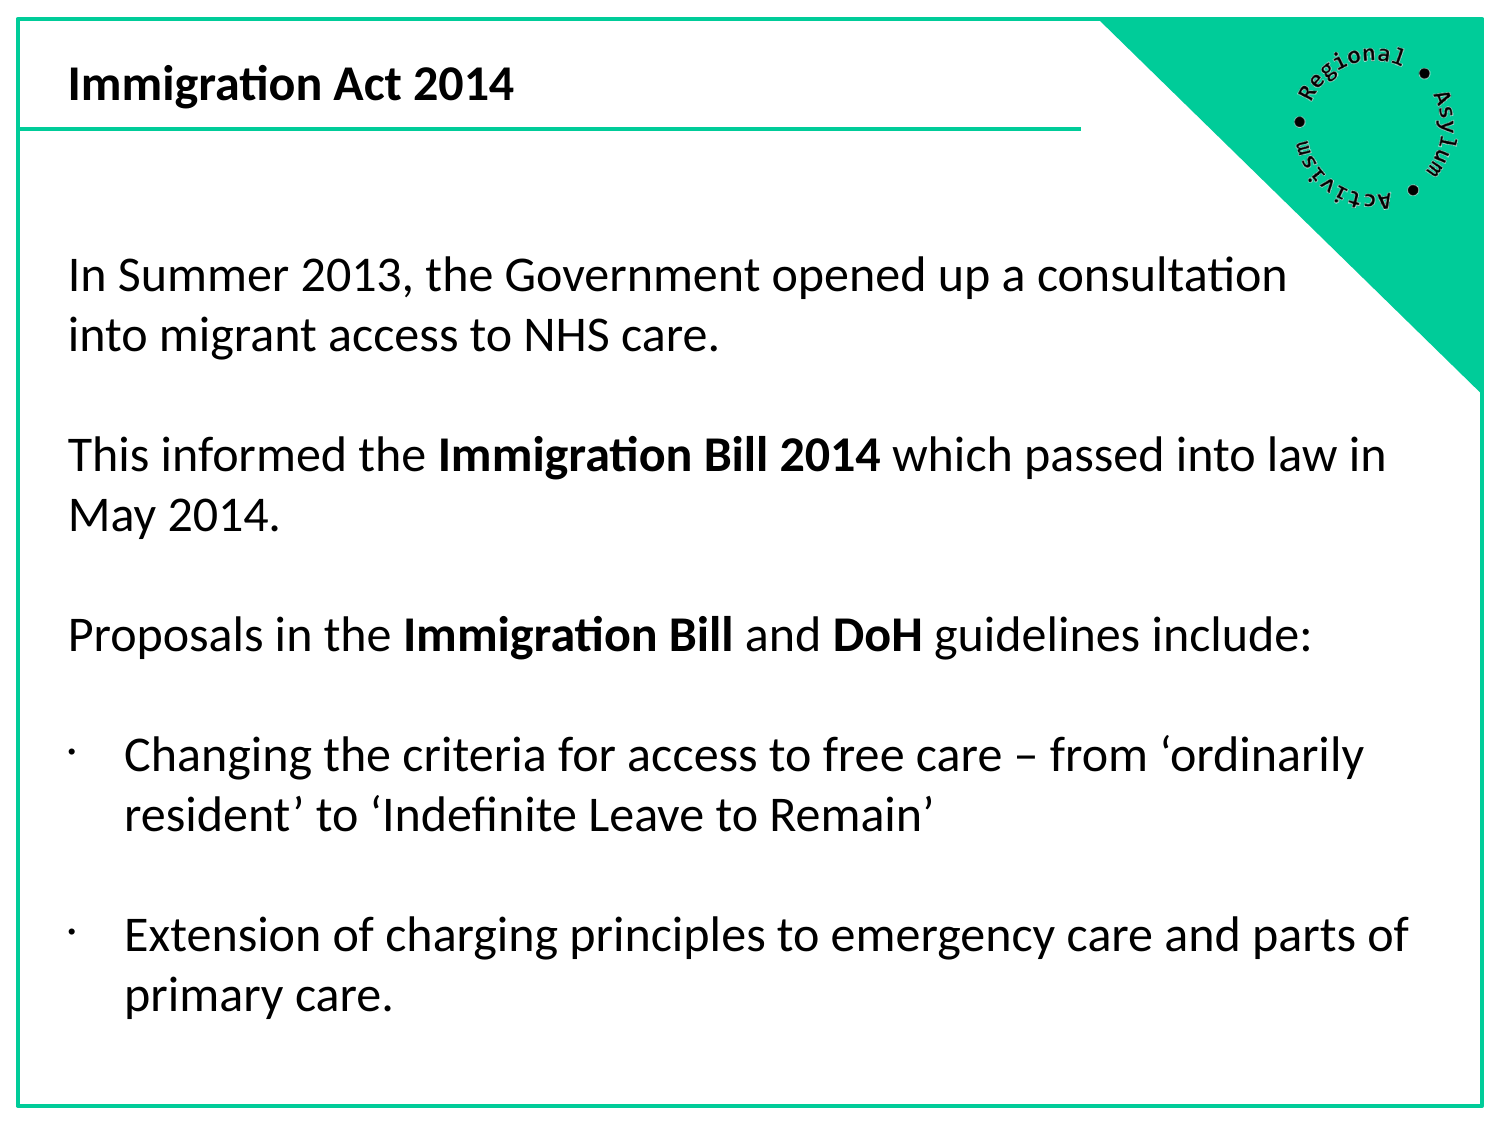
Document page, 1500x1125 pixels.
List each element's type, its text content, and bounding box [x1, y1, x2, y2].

picture [1284, 43, 1461, 215]
text_box Immigration Act 2014 [53, 42, 1046, 118]
text_box In Summer 2013, the Government opened up a consultation into migrant access to NHS care. This informed the Immigration Bill 2014 which passed into law in May 2014. Proposals in the Immigration Bill and DoH guidelines include: Changing the criteria for access to free care – from ‘ordinarily resident’ to ‘Indefinite Leave to Remain’ Extension of charging principles to emergency care and parts of primary care. [53, 234, 1436, 1029]
